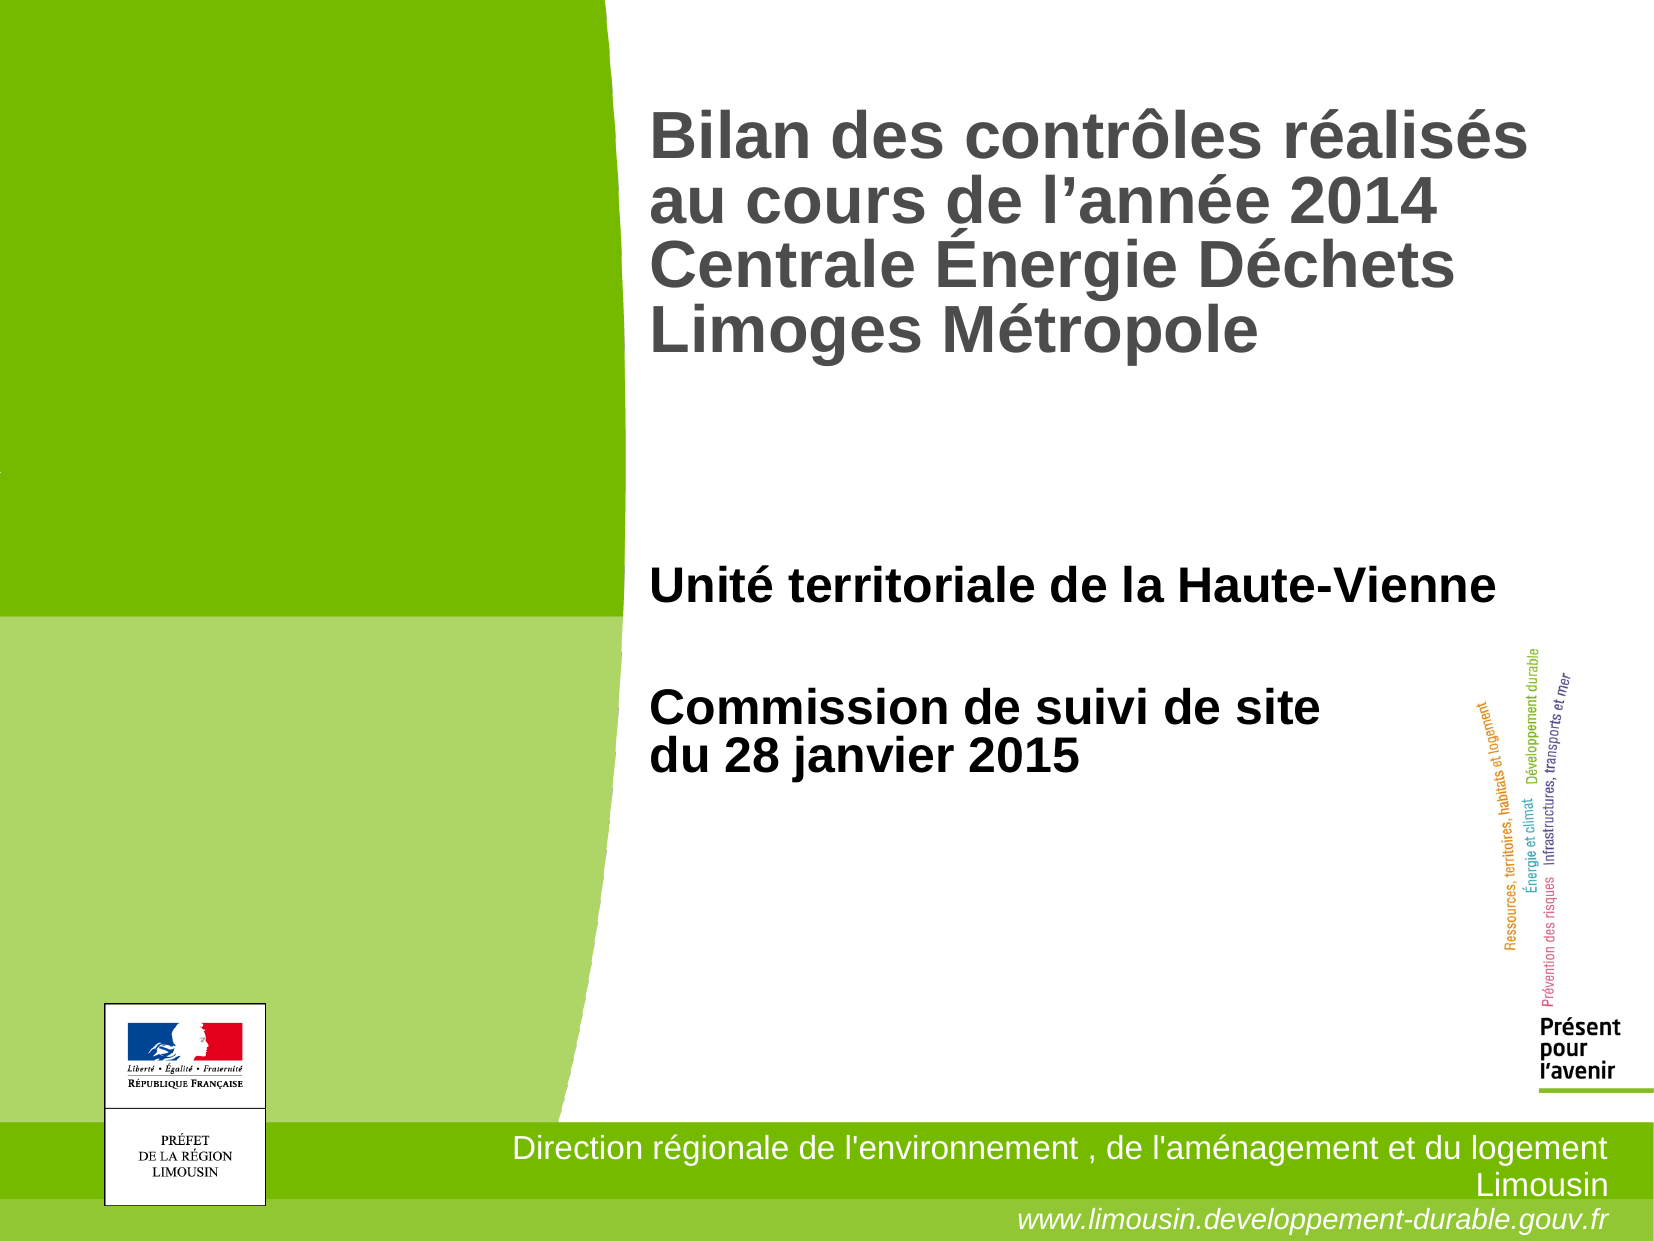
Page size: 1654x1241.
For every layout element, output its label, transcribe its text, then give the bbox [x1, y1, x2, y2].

text_box Bilan des contrôles réalisés au cours de l’année 2014 Centrale Énergie Déchets Limoges Métropole [649, 29, 1595, 443]
text_box Unité territoriale de la Haute-Vienne Commission de suivi de site du 28 janvier 2015 [649, 460, 1565, 886]
text_box Direction régionale de l'environnement , de l'aménagement et du logement Limousin www.limousin.developpement-durable.gouv.fr [295, 1122, 1625, 1241]
picture [0, 0, 1654, 1241]
